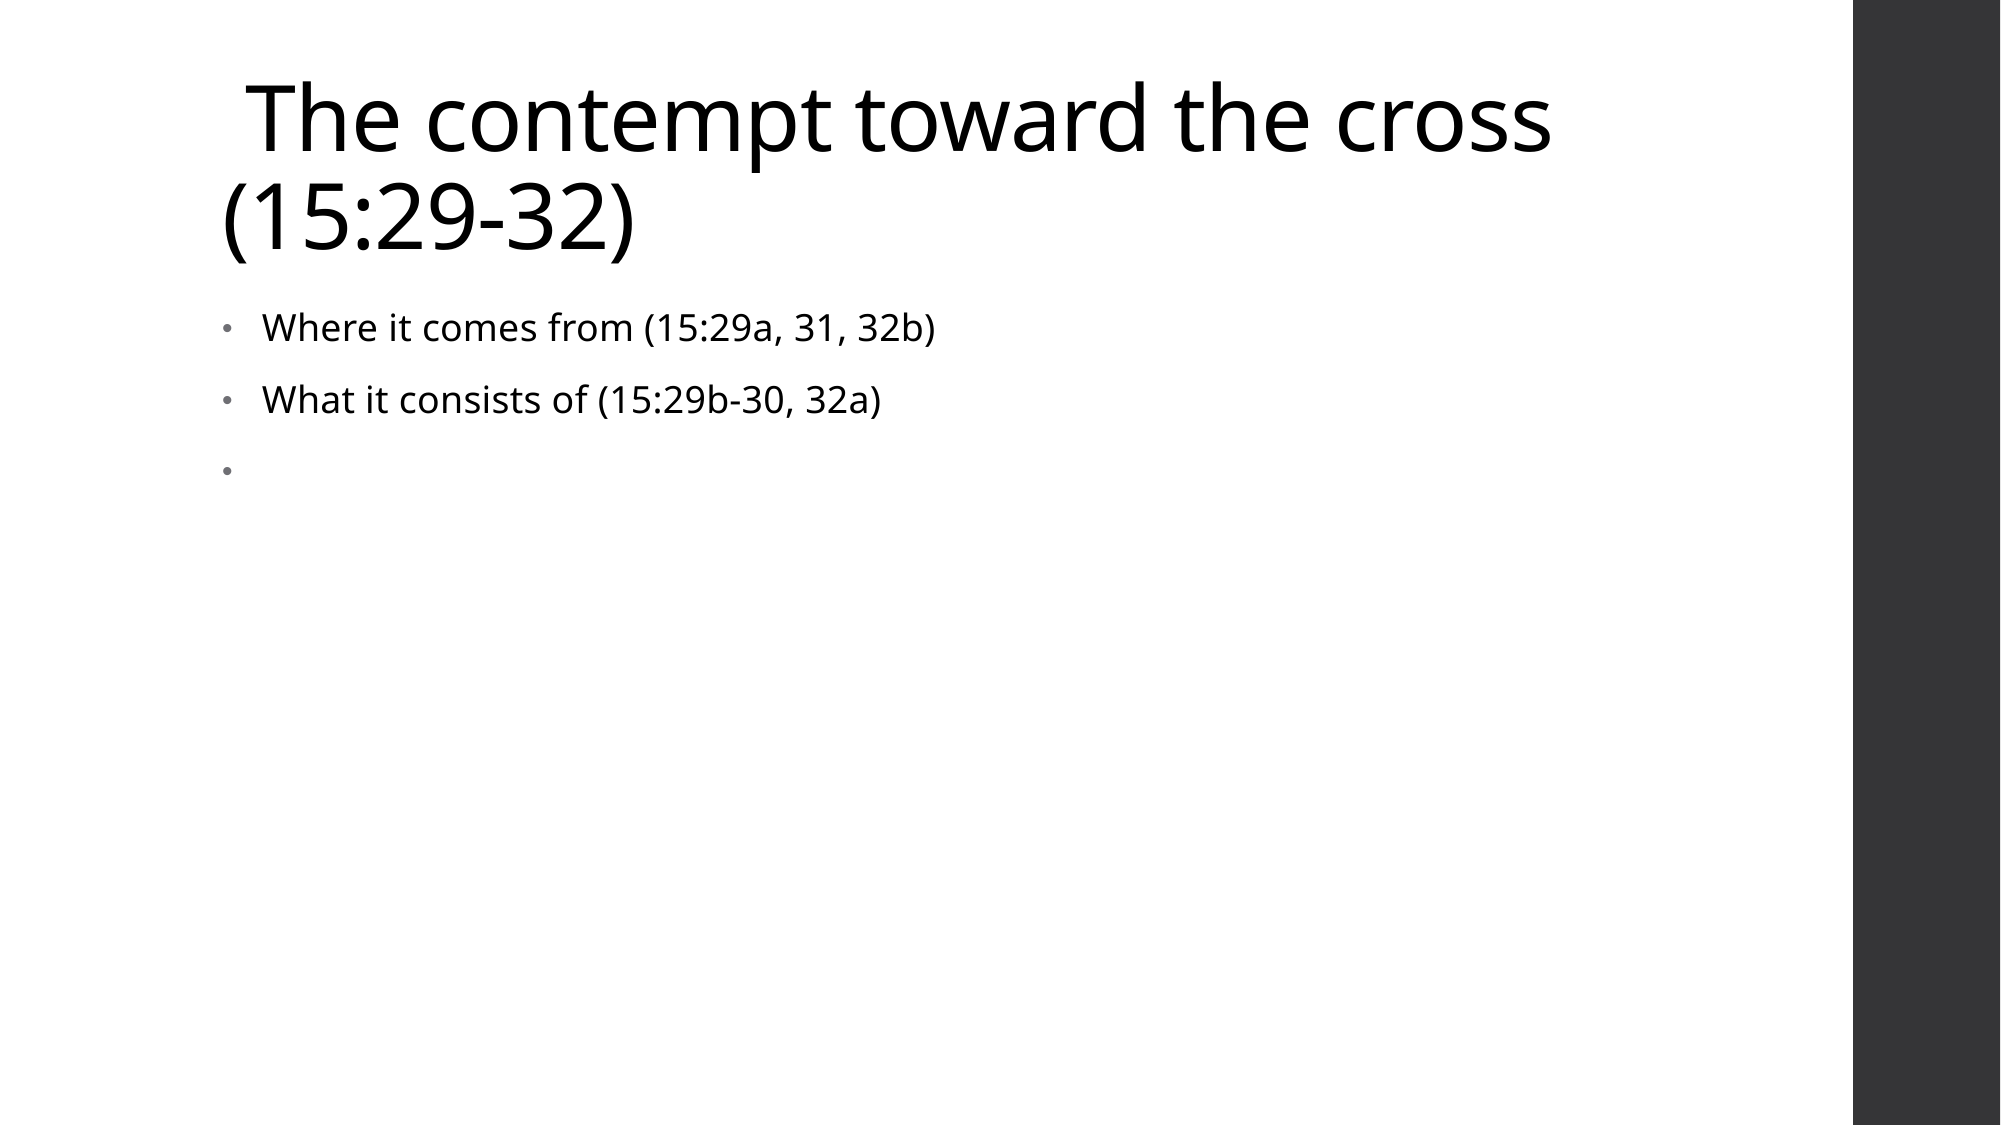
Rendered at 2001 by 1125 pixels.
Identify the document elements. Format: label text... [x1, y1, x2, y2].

title The contempt toward the cross (15:29-32) [206, 60, 1797, 278]
list Where it comes from (15:29a, 31, 32b) What it consists of (15:29b-30, 32a) [206, 299, 1617, 1014]
